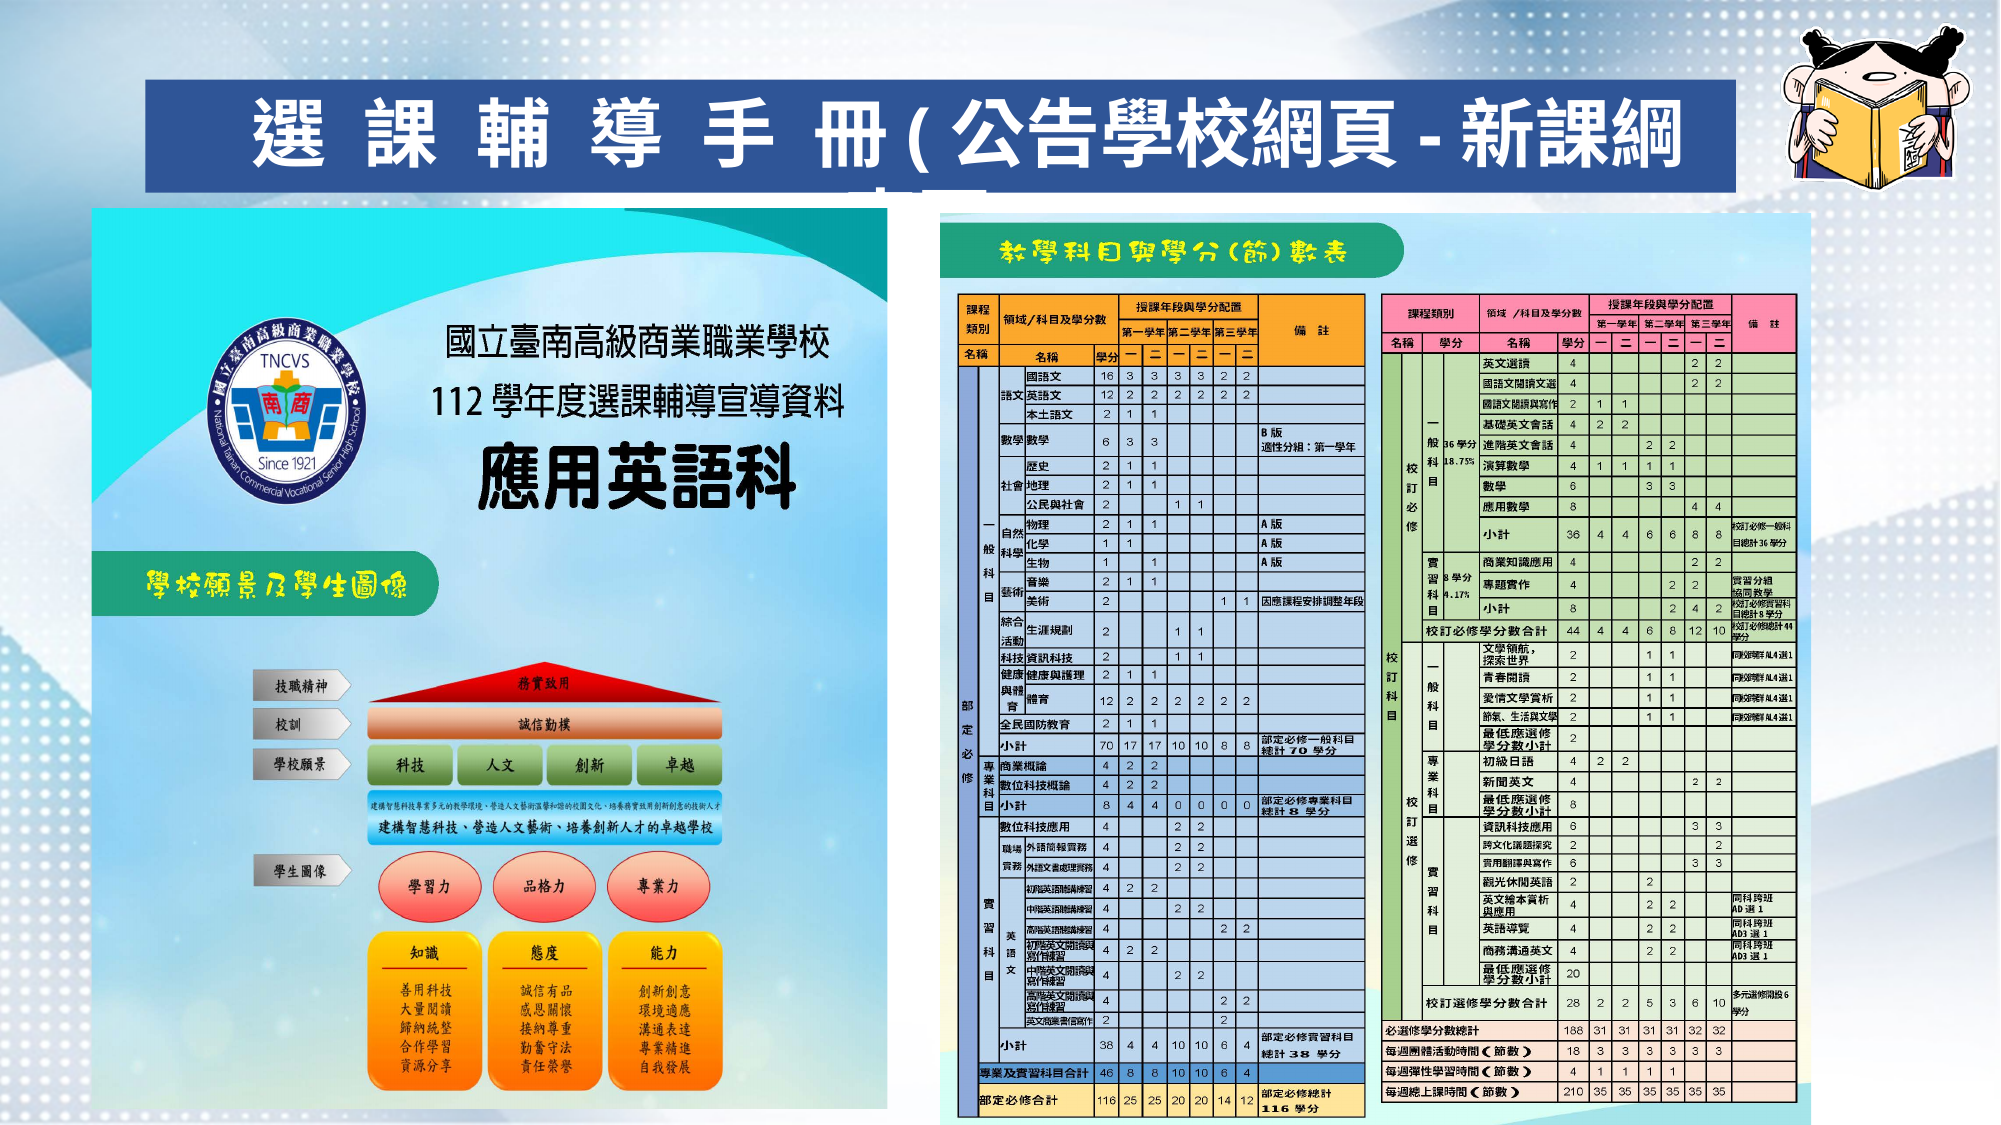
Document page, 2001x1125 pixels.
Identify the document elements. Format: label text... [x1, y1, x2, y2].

picture [0, 0, 2000, 1125]
text_box 選 課 輔 導 手 冊(公告學校網頁-新課綱專區) [145, 79, 1736, 193]
